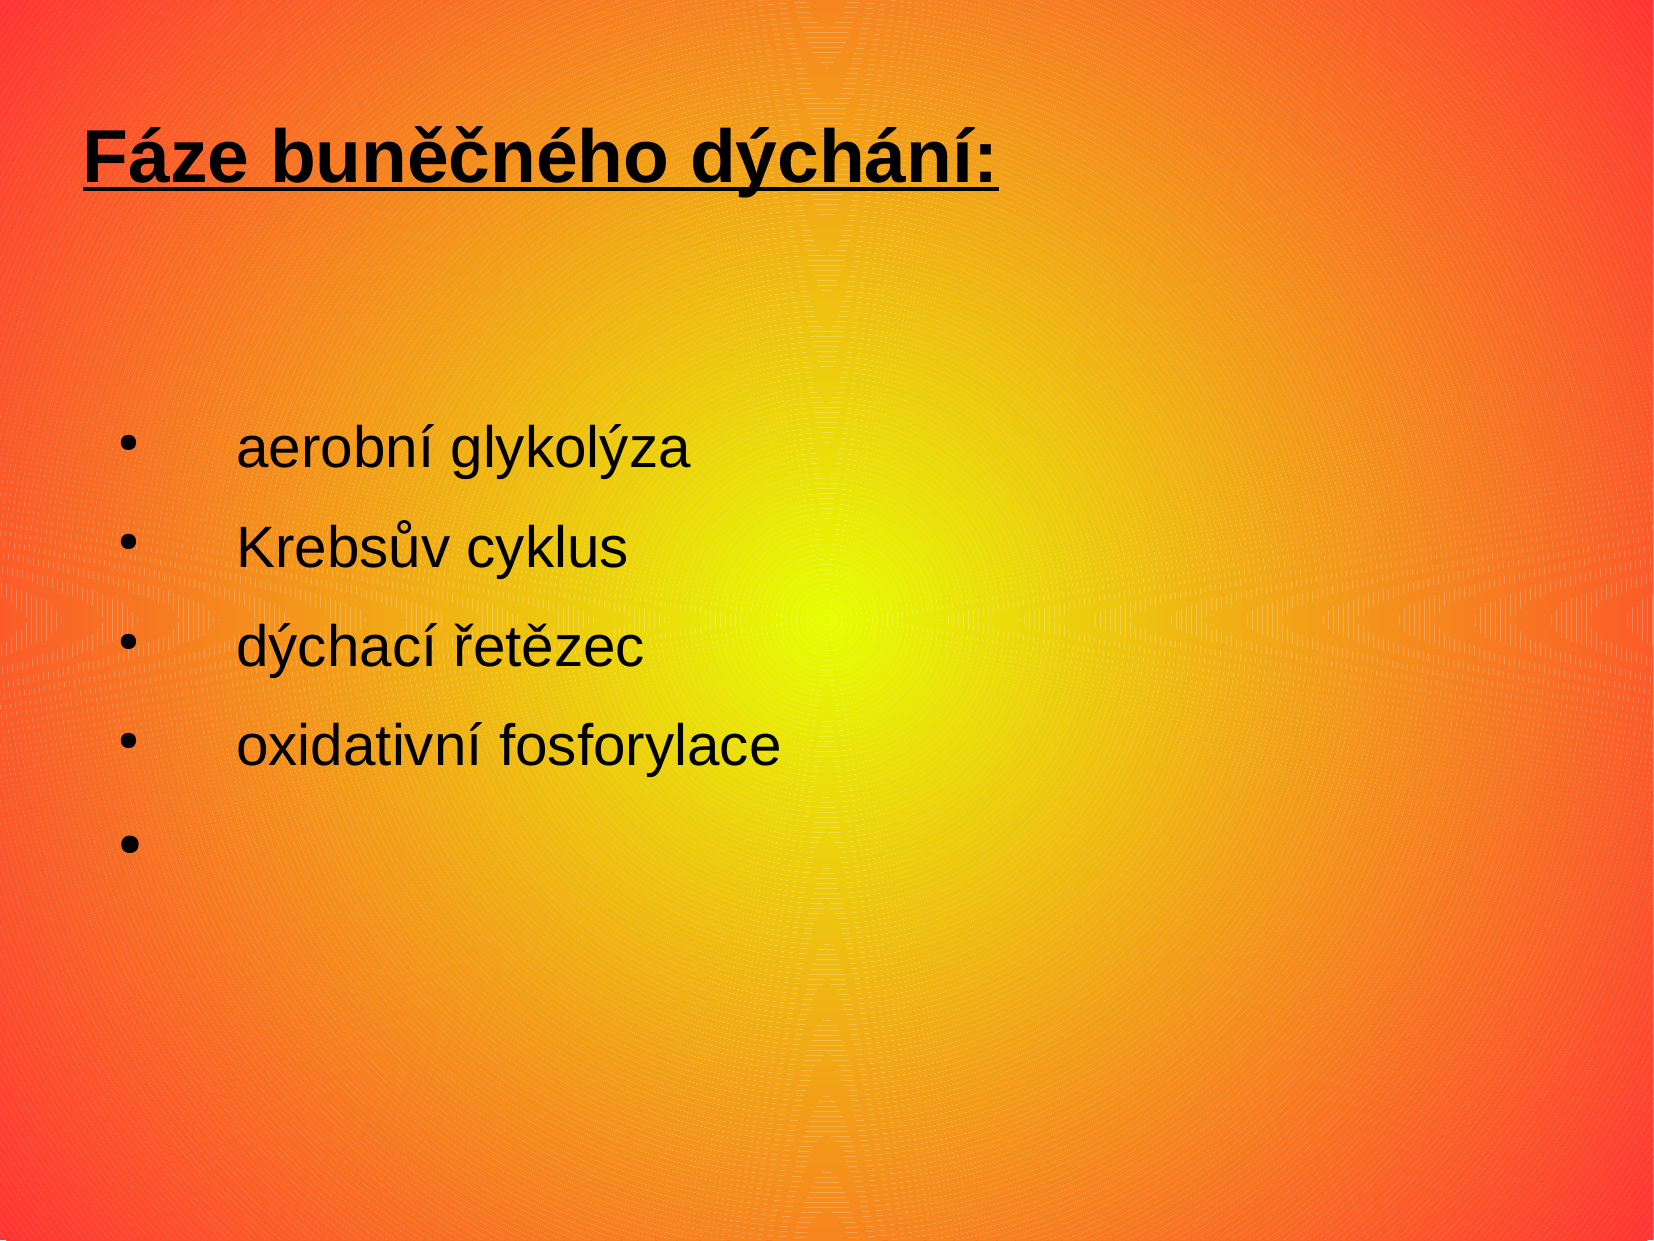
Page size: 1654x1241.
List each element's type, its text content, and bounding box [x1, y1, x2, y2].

list aerobní glykolýza Krebsův cyklus dýchací řetězec oxidativní fosforylace [82, 210, 1571, 1030]
title Fáze buněčného dýchání: [82, 49, 1571, 210]
